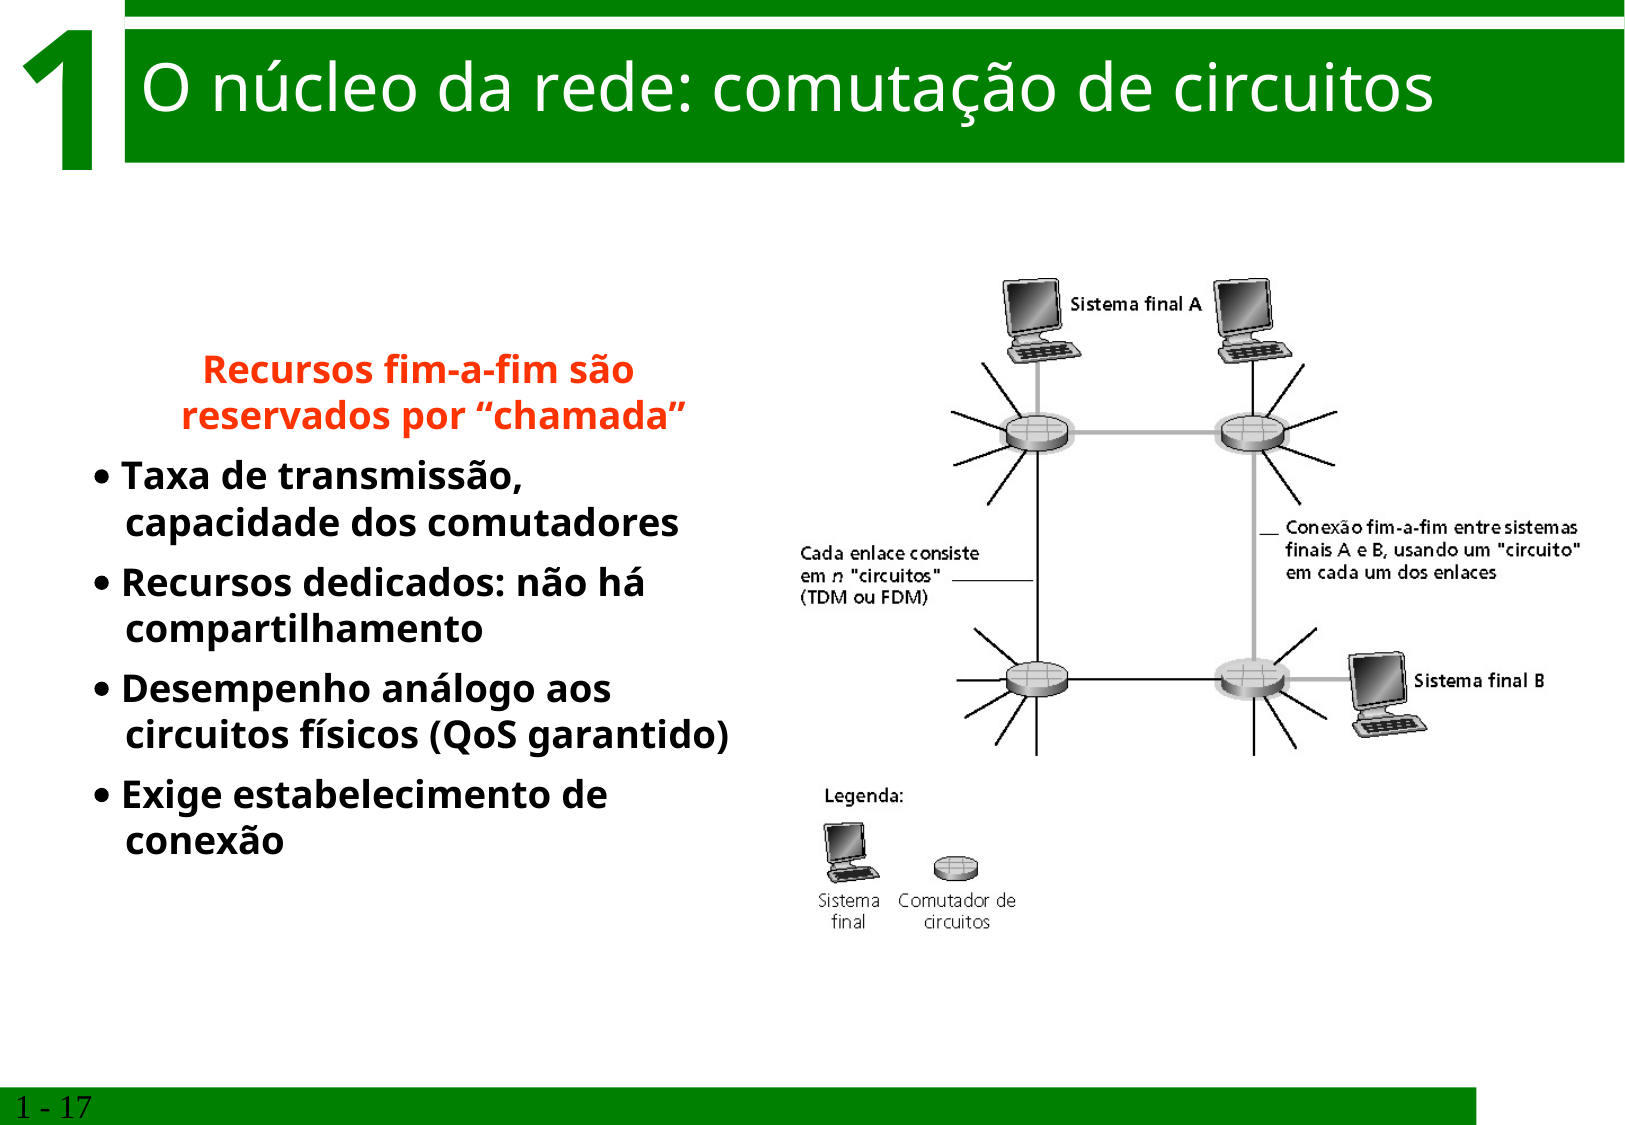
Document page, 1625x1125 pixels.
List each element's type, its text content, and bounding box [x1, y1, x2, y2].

list Recursos fim-a-fim são reservados por “chamada”  Taxa de transmissão, capacidade dos comutadores  Recursos dedicados: não há compartilhamento  Desempenho análogo aos circuitos físicos (QoS garantido)  Exige estabelecimento de conexão [79, 338, 757, 903]
picture [800, 278, 1583, 933]
text_box O núcleo da rede: comutação de circuitos [125, 37, 1625, 138]
